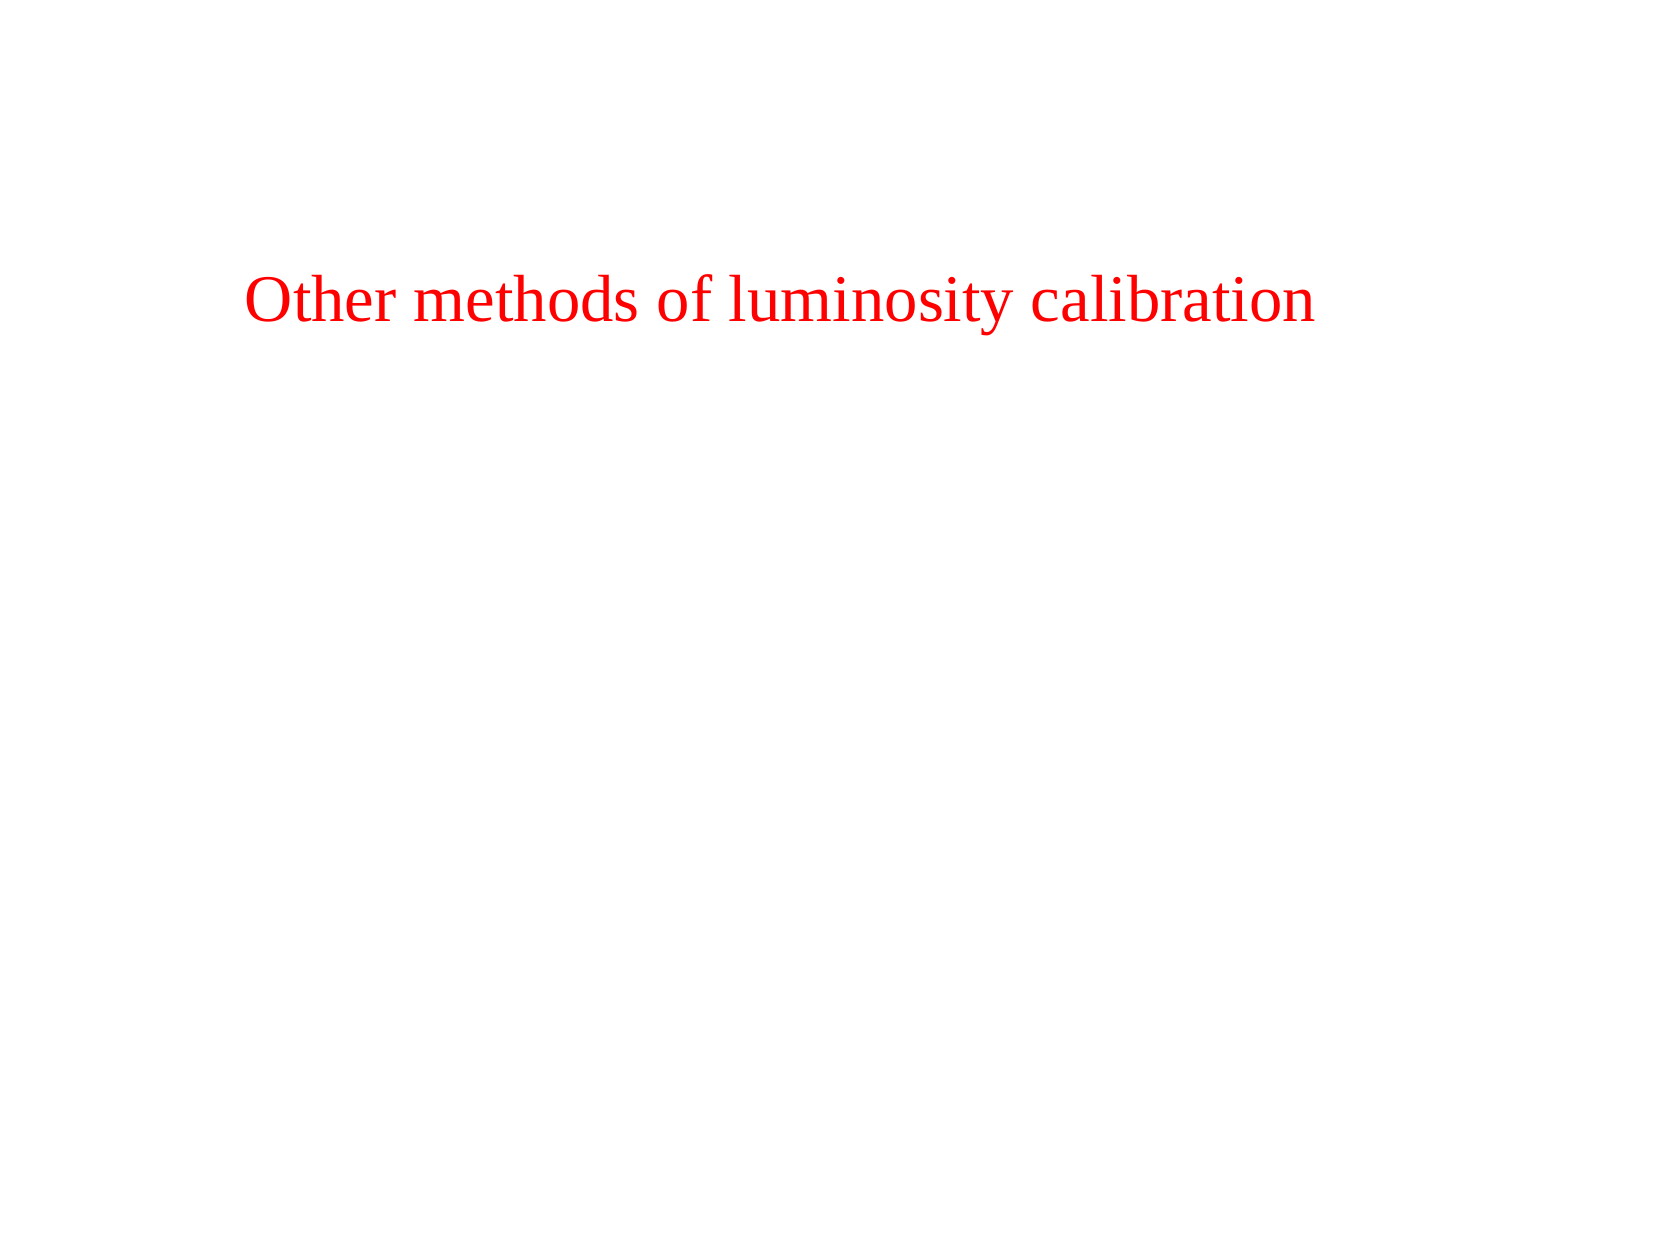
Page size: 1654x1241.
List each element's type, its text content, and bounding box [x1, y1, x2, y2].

text_box Other methods of luminosity calibration [174, 254, 1390, 373]
